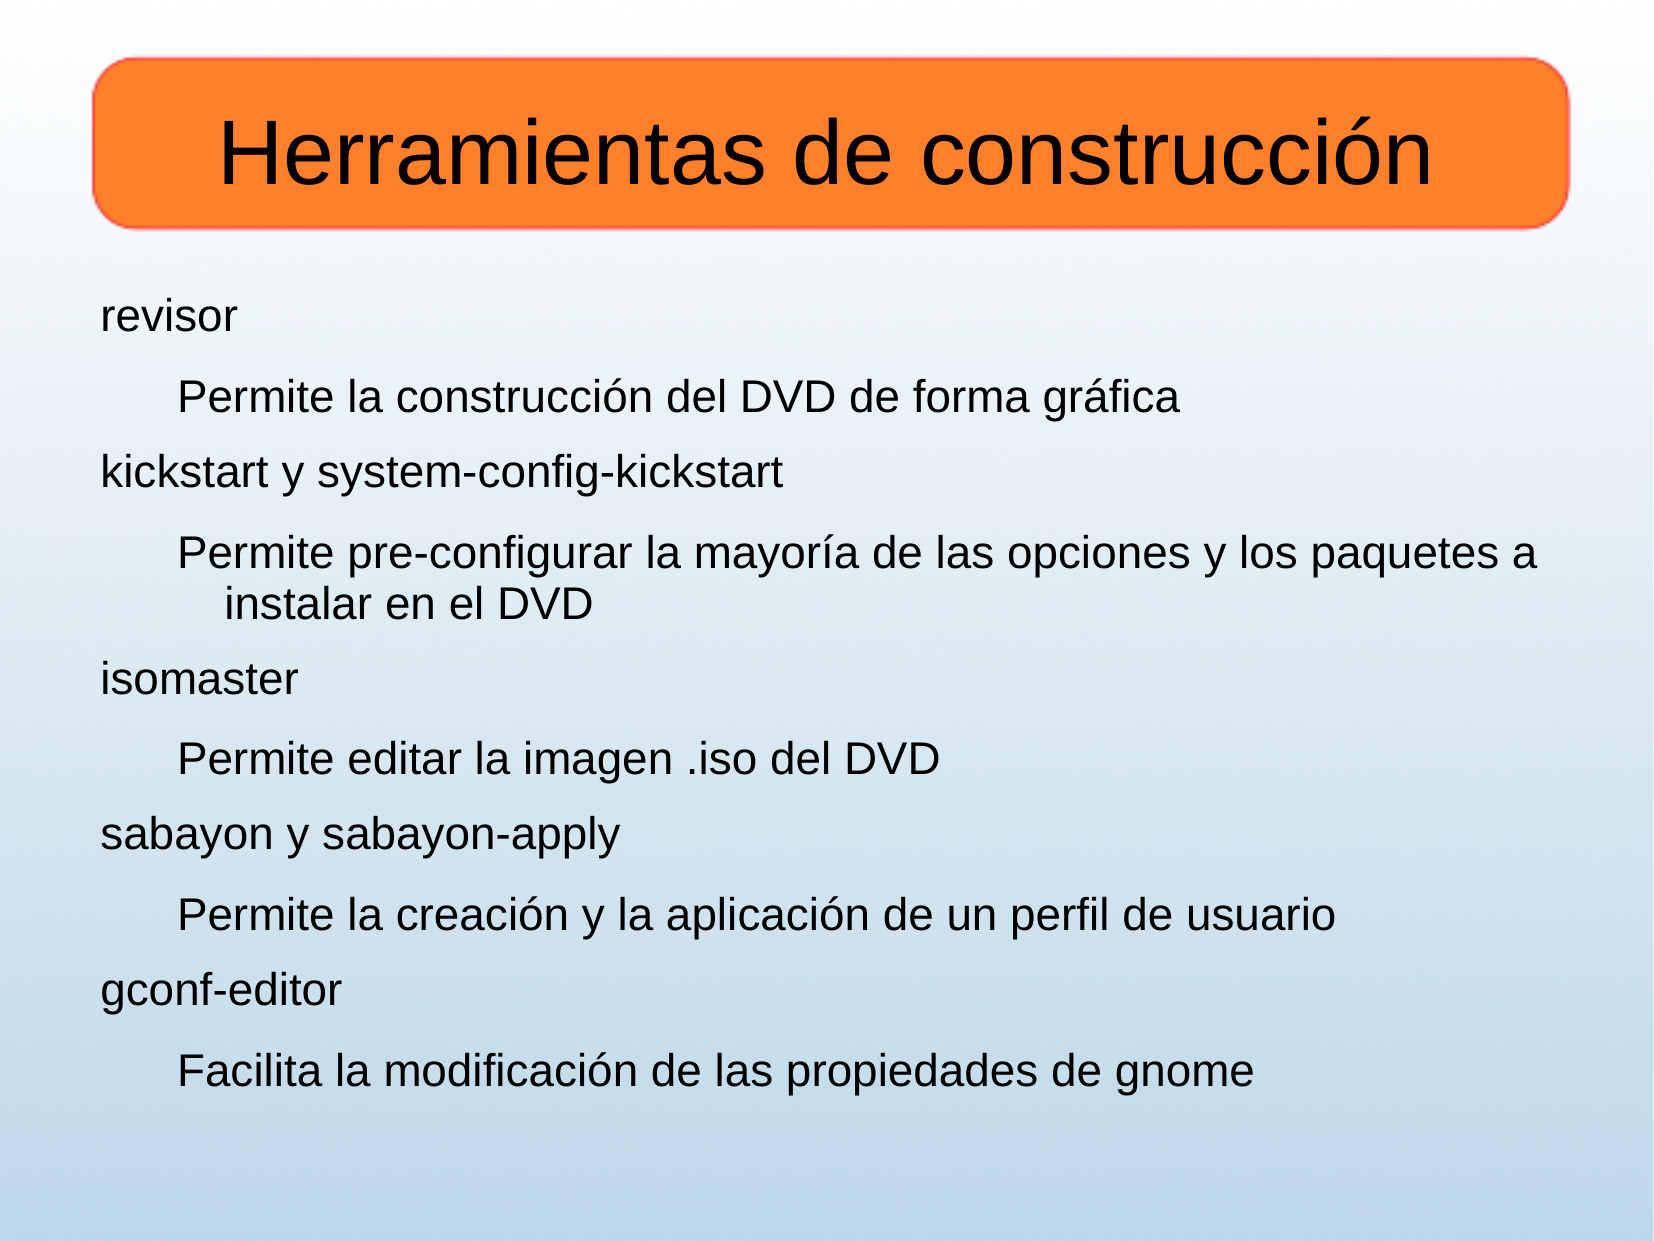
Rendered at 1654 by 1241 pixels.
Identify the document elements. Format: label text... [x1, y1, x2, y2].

list revisor Permite la construcción del DVD de forma gráfica kickstart y system-config-kickstart Permite pre-configurar la mayoría de las opciones y los paquetes a instalar en el DVD isomaster Permite editar la imagen .iso del DVD sabayon y sabayon-apply Permite la creación y la aplicación de un perfil de usuario gconf-editor Facilita la modificación de las propiedades de gnome [82, 290, 1571, 1097]
picture [0, 0, 1654, 1241]
title Herramientas de construcción [82, 56, 1571, 250]
